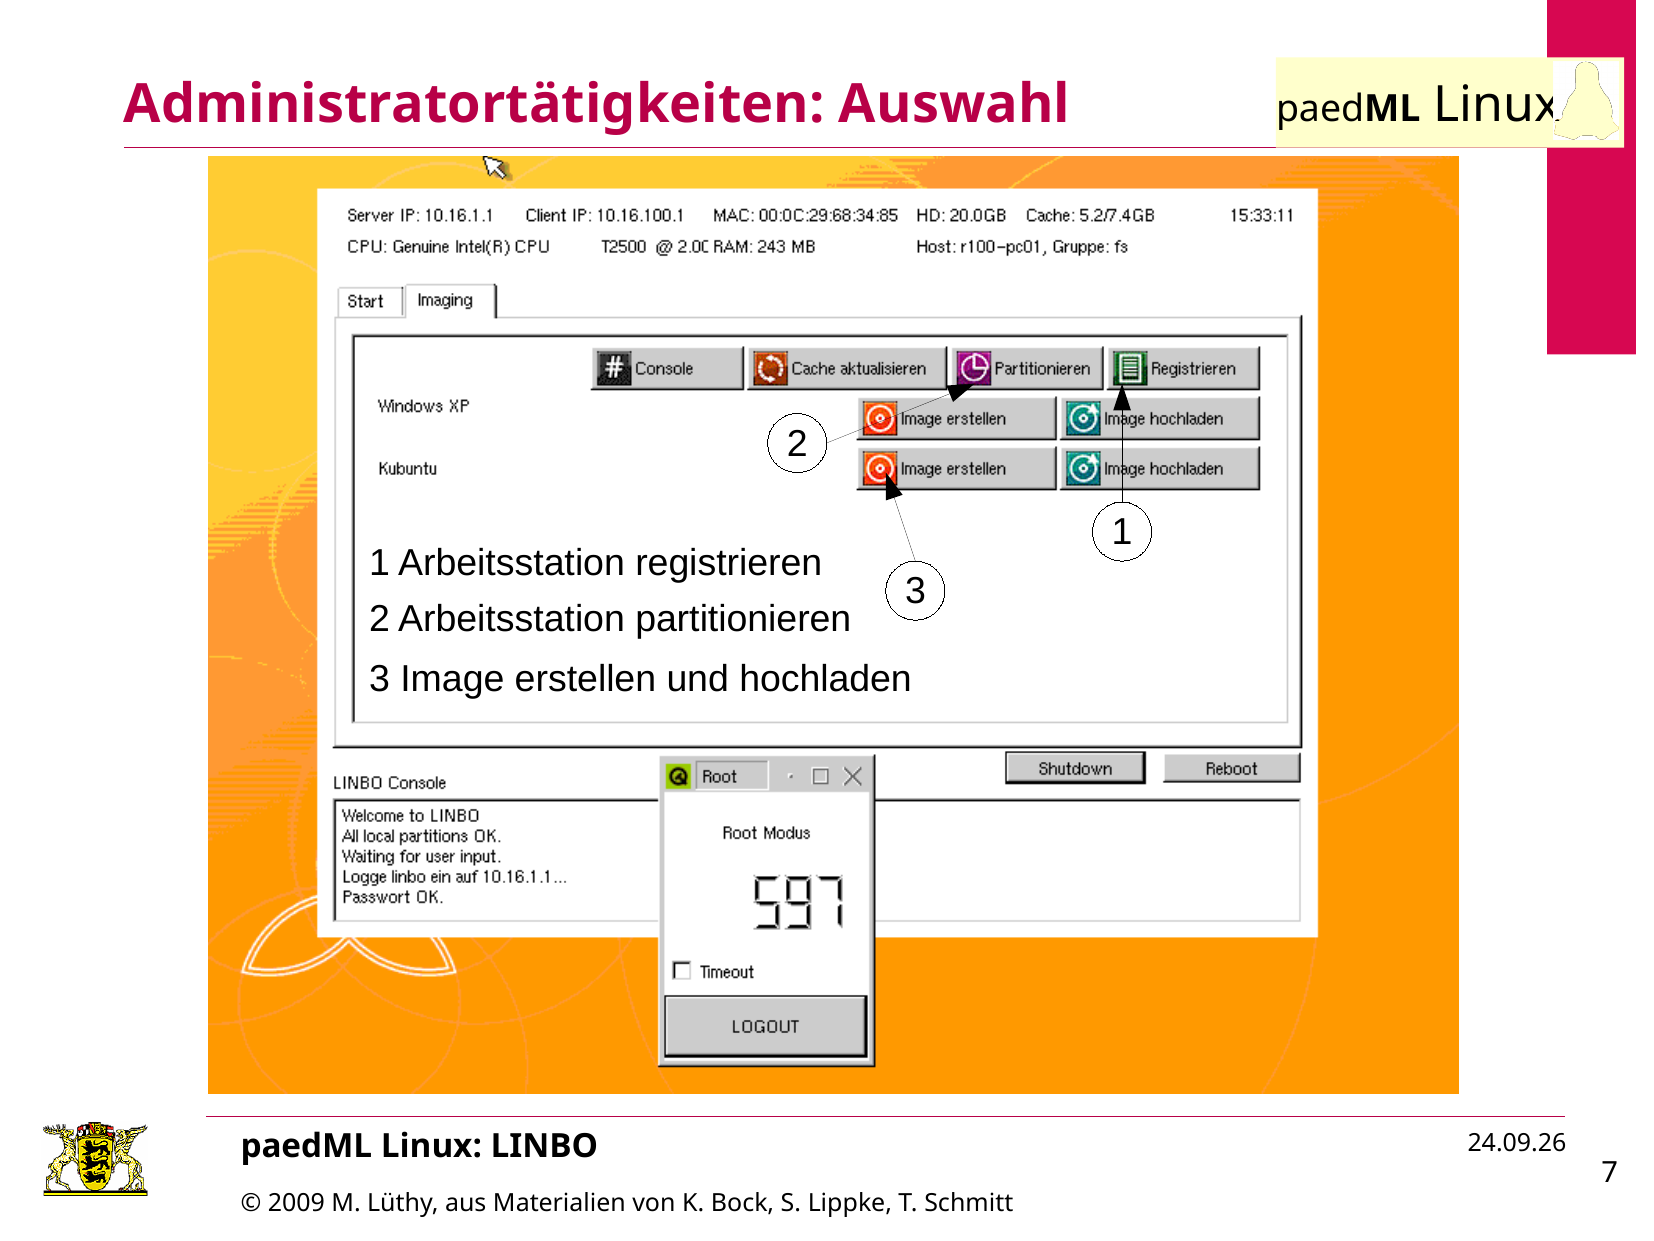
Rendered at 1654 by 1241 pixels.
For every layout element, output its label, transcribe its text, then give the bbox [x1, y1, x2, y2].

picture [41, 1121, 148, 1198]
title Administratortätigkeiten: Auswahl [124, 68, 1270, 135]
text_box 1 Arbeitsstation registrieren [354, 533, 857, 590]
text_box 3 Image erstellen und hochladen [354, 649, 975, 707]
text_box 3 [885, 561, 945, 621]
picture [208, 156, 1459, 1094]
text_box 1 [1092, 501, 1152, 562]
text_box 2 [767, 413, 827, 473]
text_box 2 Arbeitsstation partitionieren [354, 590, 945, 648]
